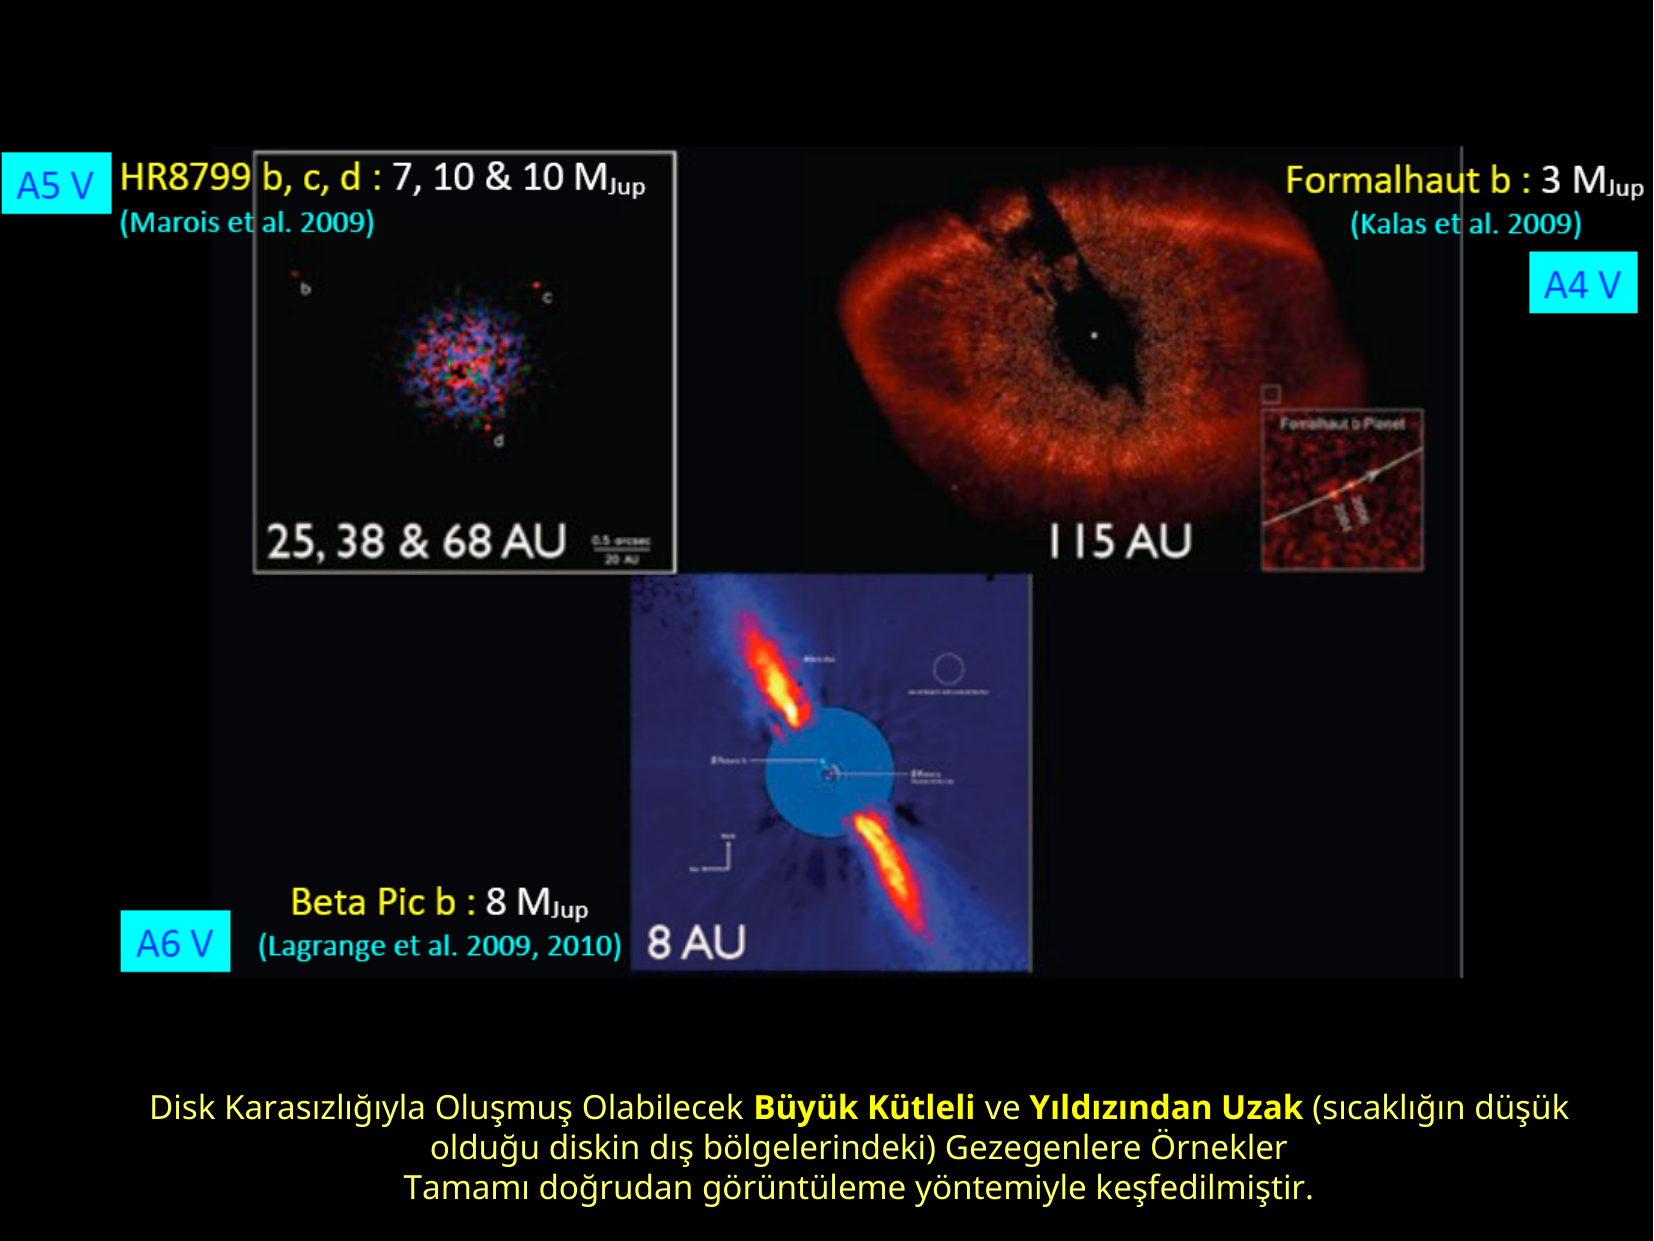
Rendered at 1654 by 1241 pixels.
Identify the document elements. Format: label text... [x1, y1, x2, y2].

text_box Disk Karasızlığıyla Oluşmuş Olabilecek Büyük Kütleli ve Yıldızından Uzak (sıcaklığın düşük olduğu diskin dış bölgelerindeki) Gezegenlere Örnekler Tamamı doğrudan görüntüleme yöntemiyle keşfedilmiştir. [132, 1078, 1587, 1214]
picture [0, 145, 1653, 1079]
